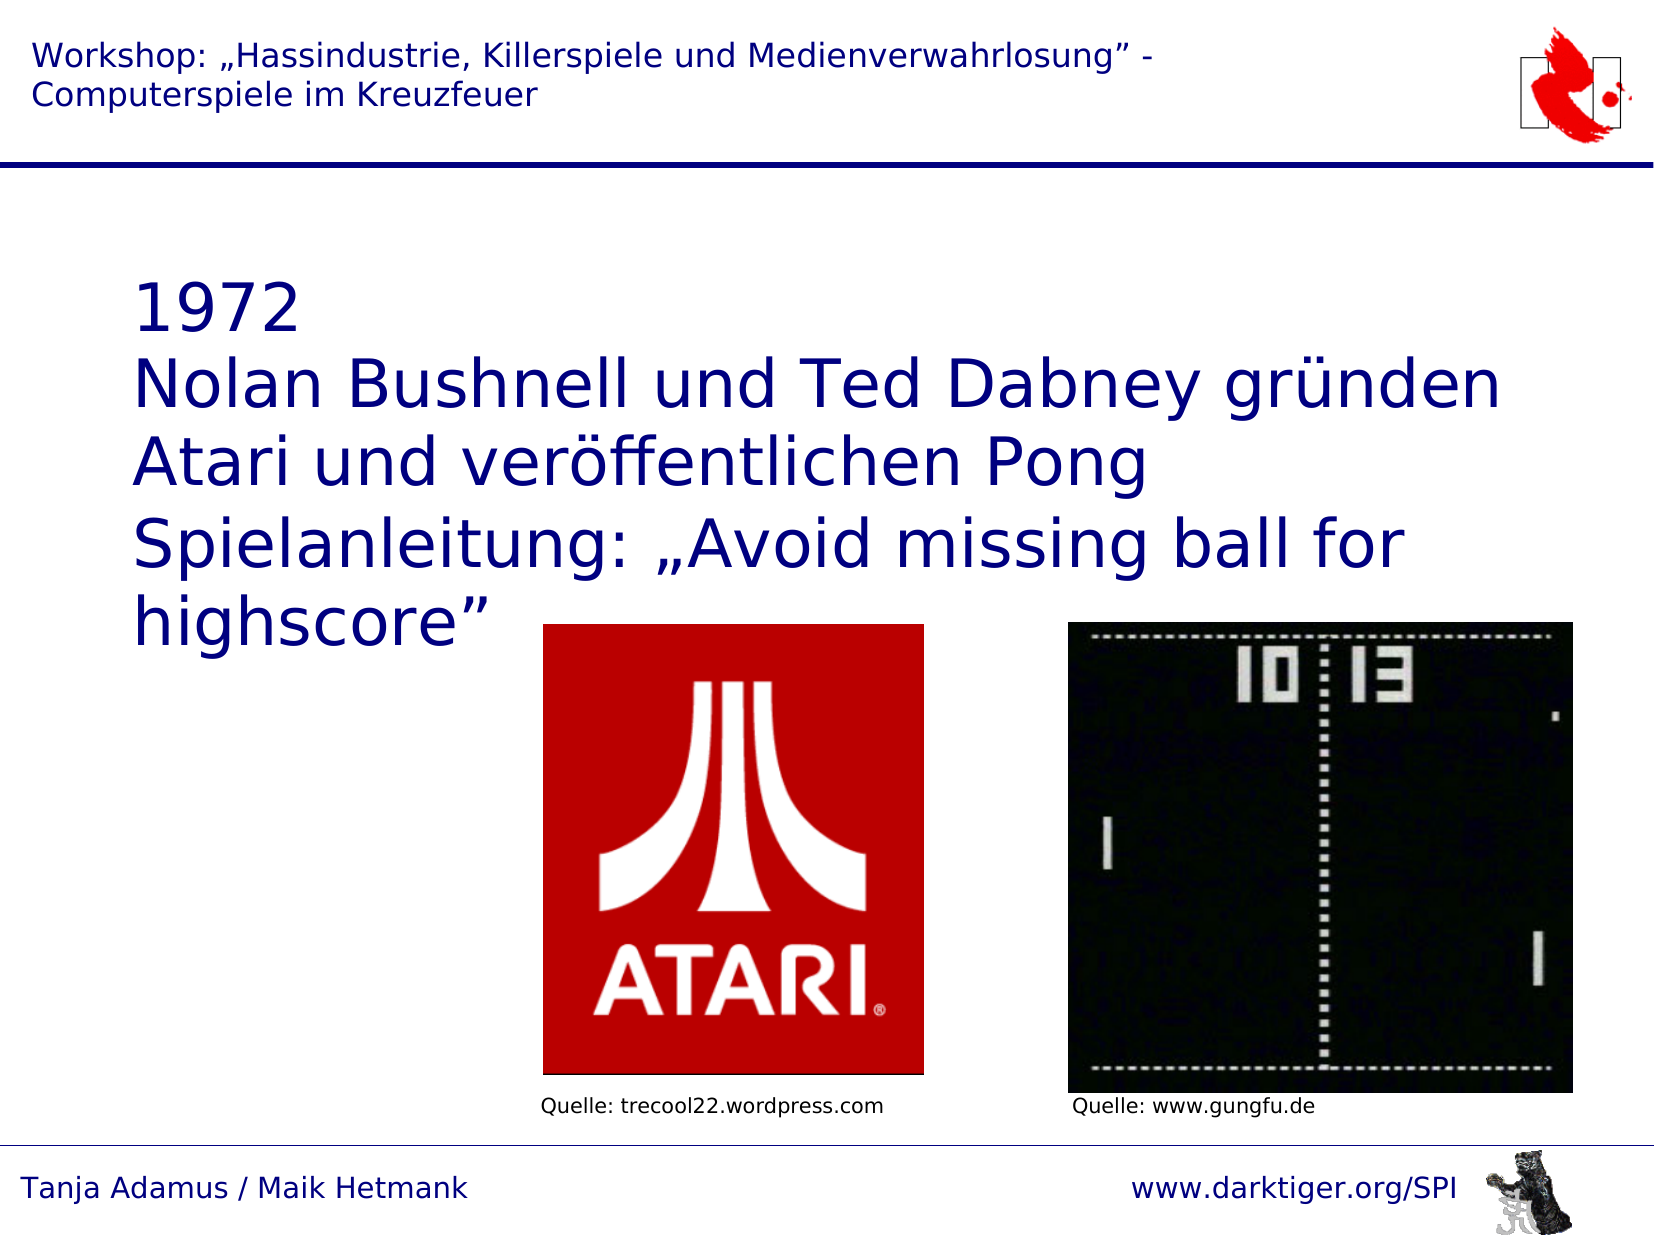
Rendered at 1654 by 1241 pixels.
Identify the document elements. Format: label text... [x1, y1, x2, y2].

text_box Quelle: trecool22.wordpress.com [525, 1086, 900, 1126]
text_box Workshop: „Hassindustrie, Killerspiele und Medienverwahrlosung” - Computerspiele im Kreuzfeuer [16, 29, 1418, 178]
text_box Nolan Bushnell und Ted Dabney gründen Atari und veröffentlichen Pong [118, 338, 1595, 498]
picture [1068, 622, 1573, 1093]
text_box 1972 [118, 261, 1152, 338]
picture [1486, 1150, 1572, 1235]
text_box Spielanleitung: „Avoid missing ball for highscore” [118, 498, 1595, 669]
text_box Quelle: www.gungfu.de [1057, 1086, 1331, 1126]
picture [1503, 16, 1632, 148]
picture [543, 624, 924, 1075]
